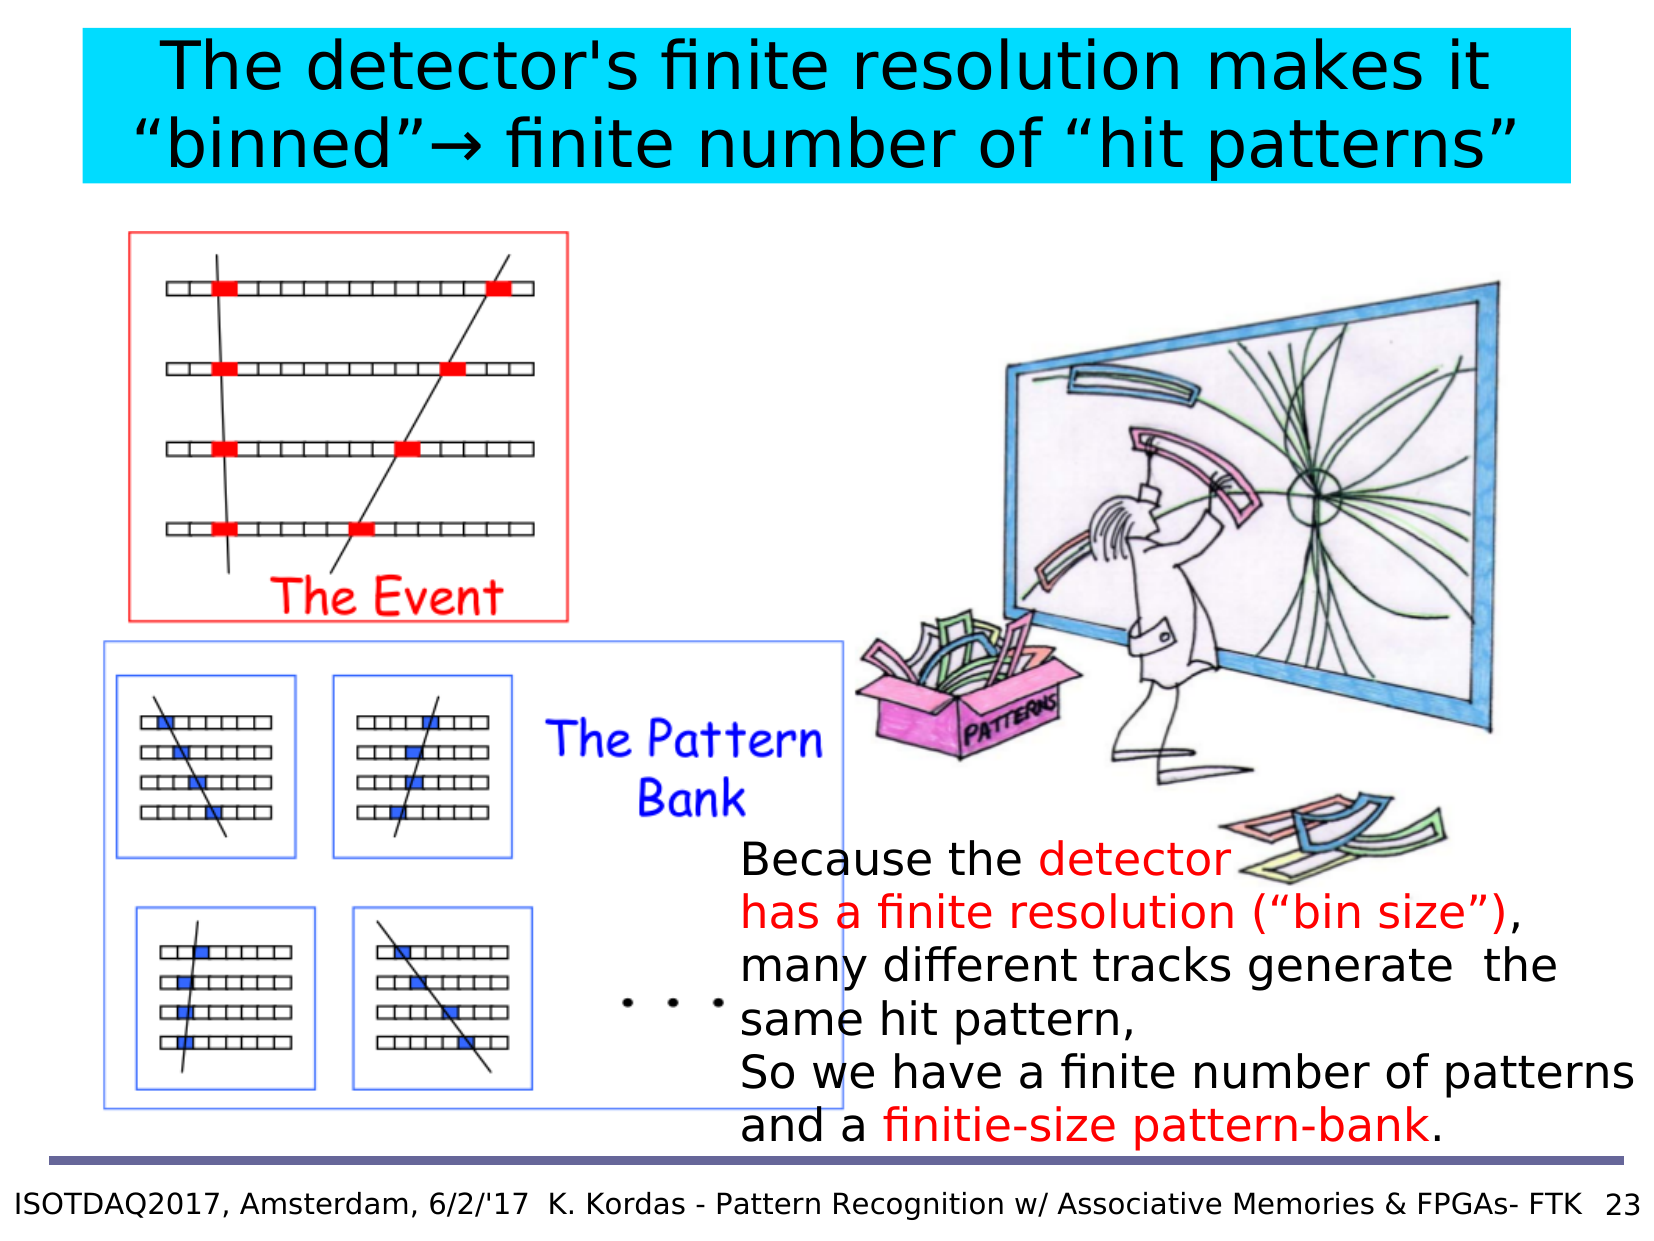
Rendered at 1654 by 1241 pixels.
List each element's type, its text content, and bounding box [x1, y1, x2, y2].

picture [91, 231, 1515, 1119]
text_box Because the detector has a finite resolution (“bin size”), many different tracks generate the same hit pattern, So we have a finite number of patterns and a finitie-size pattern-bank. [724, 825, 1651, 1162]
title The detector's finite resolution makes it “binned”→ finite number of “hit patterns” [82, 27, 1571, 132]
list [82, 132, 1571, 1109]
